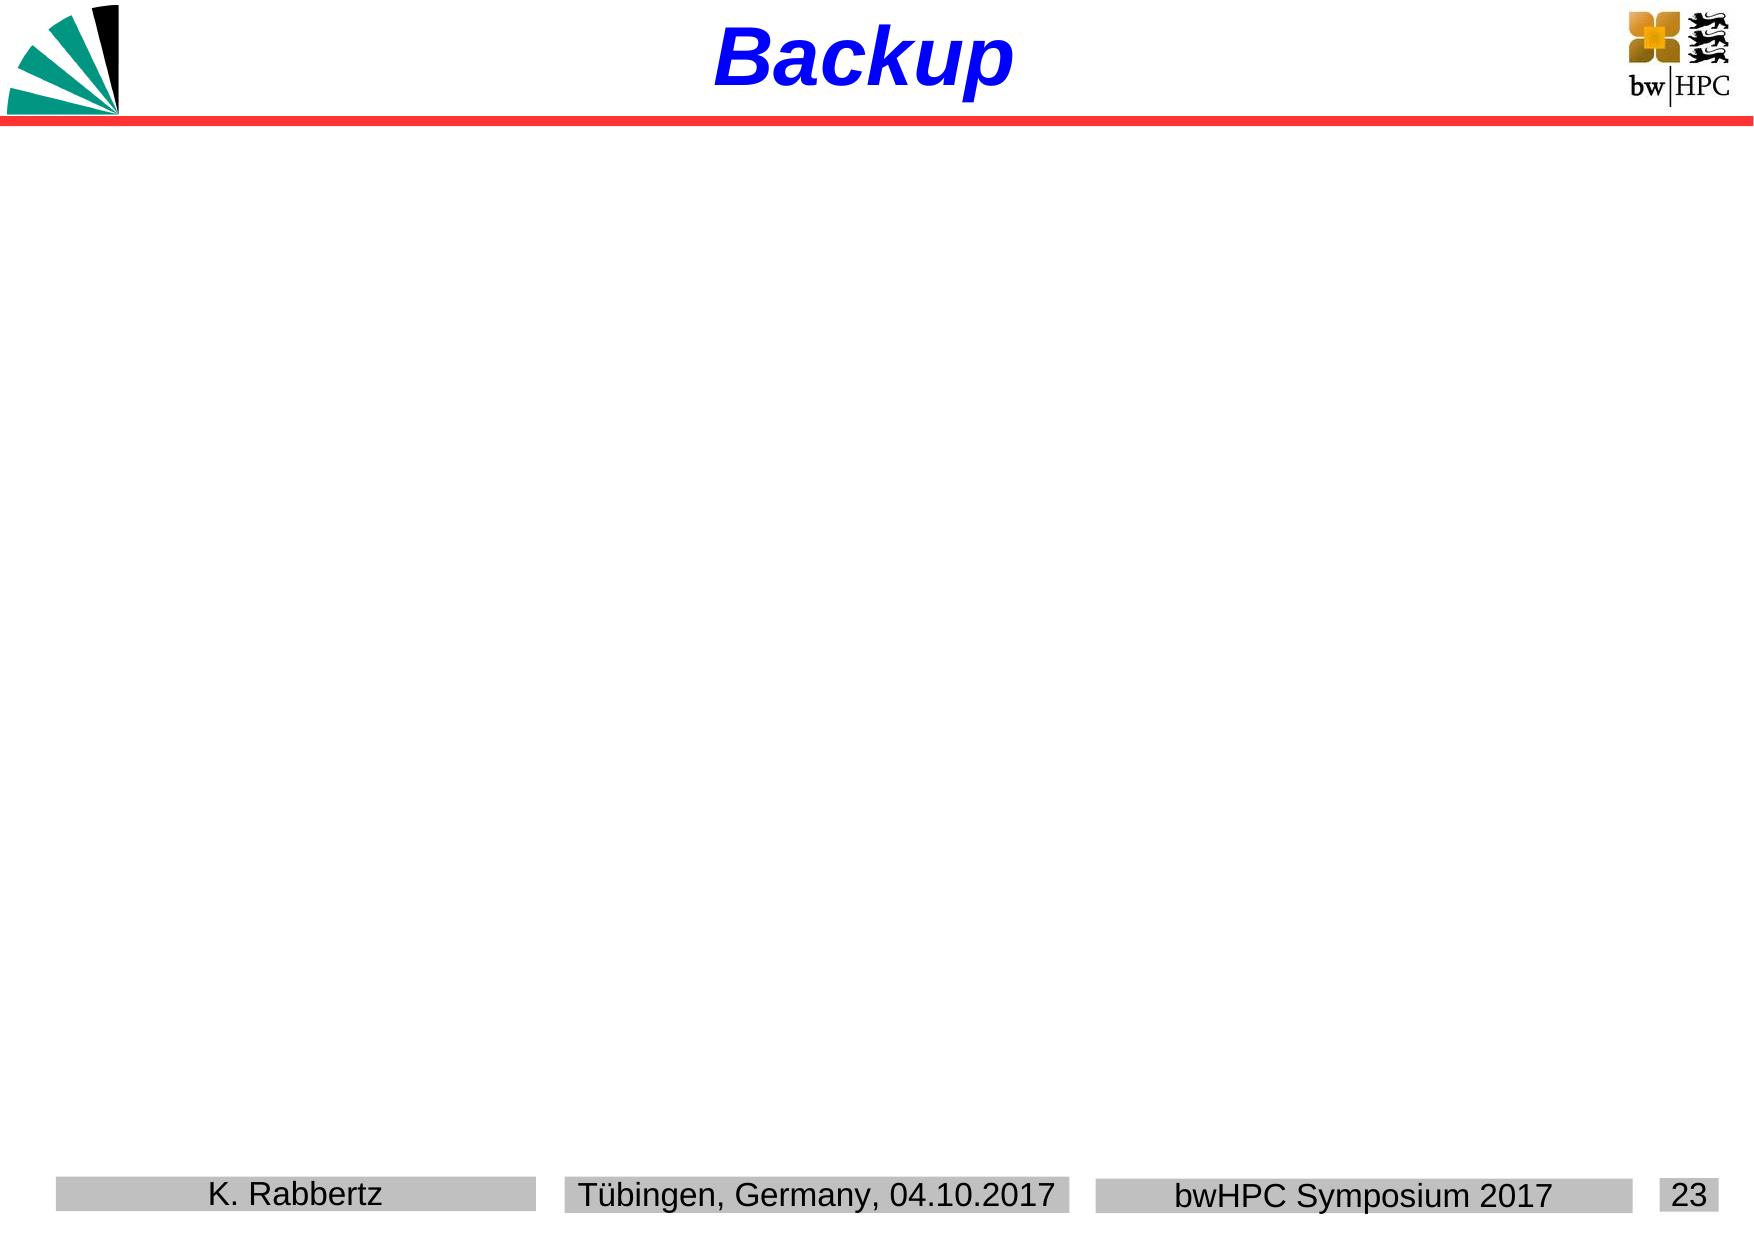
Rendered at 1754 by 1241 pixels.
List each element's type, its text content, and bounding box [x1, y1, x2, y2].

picture [1617, 3, 1740, 115]
picture [7, 5, 119, 116]
title Backup [123, 0, 1606, 114]
